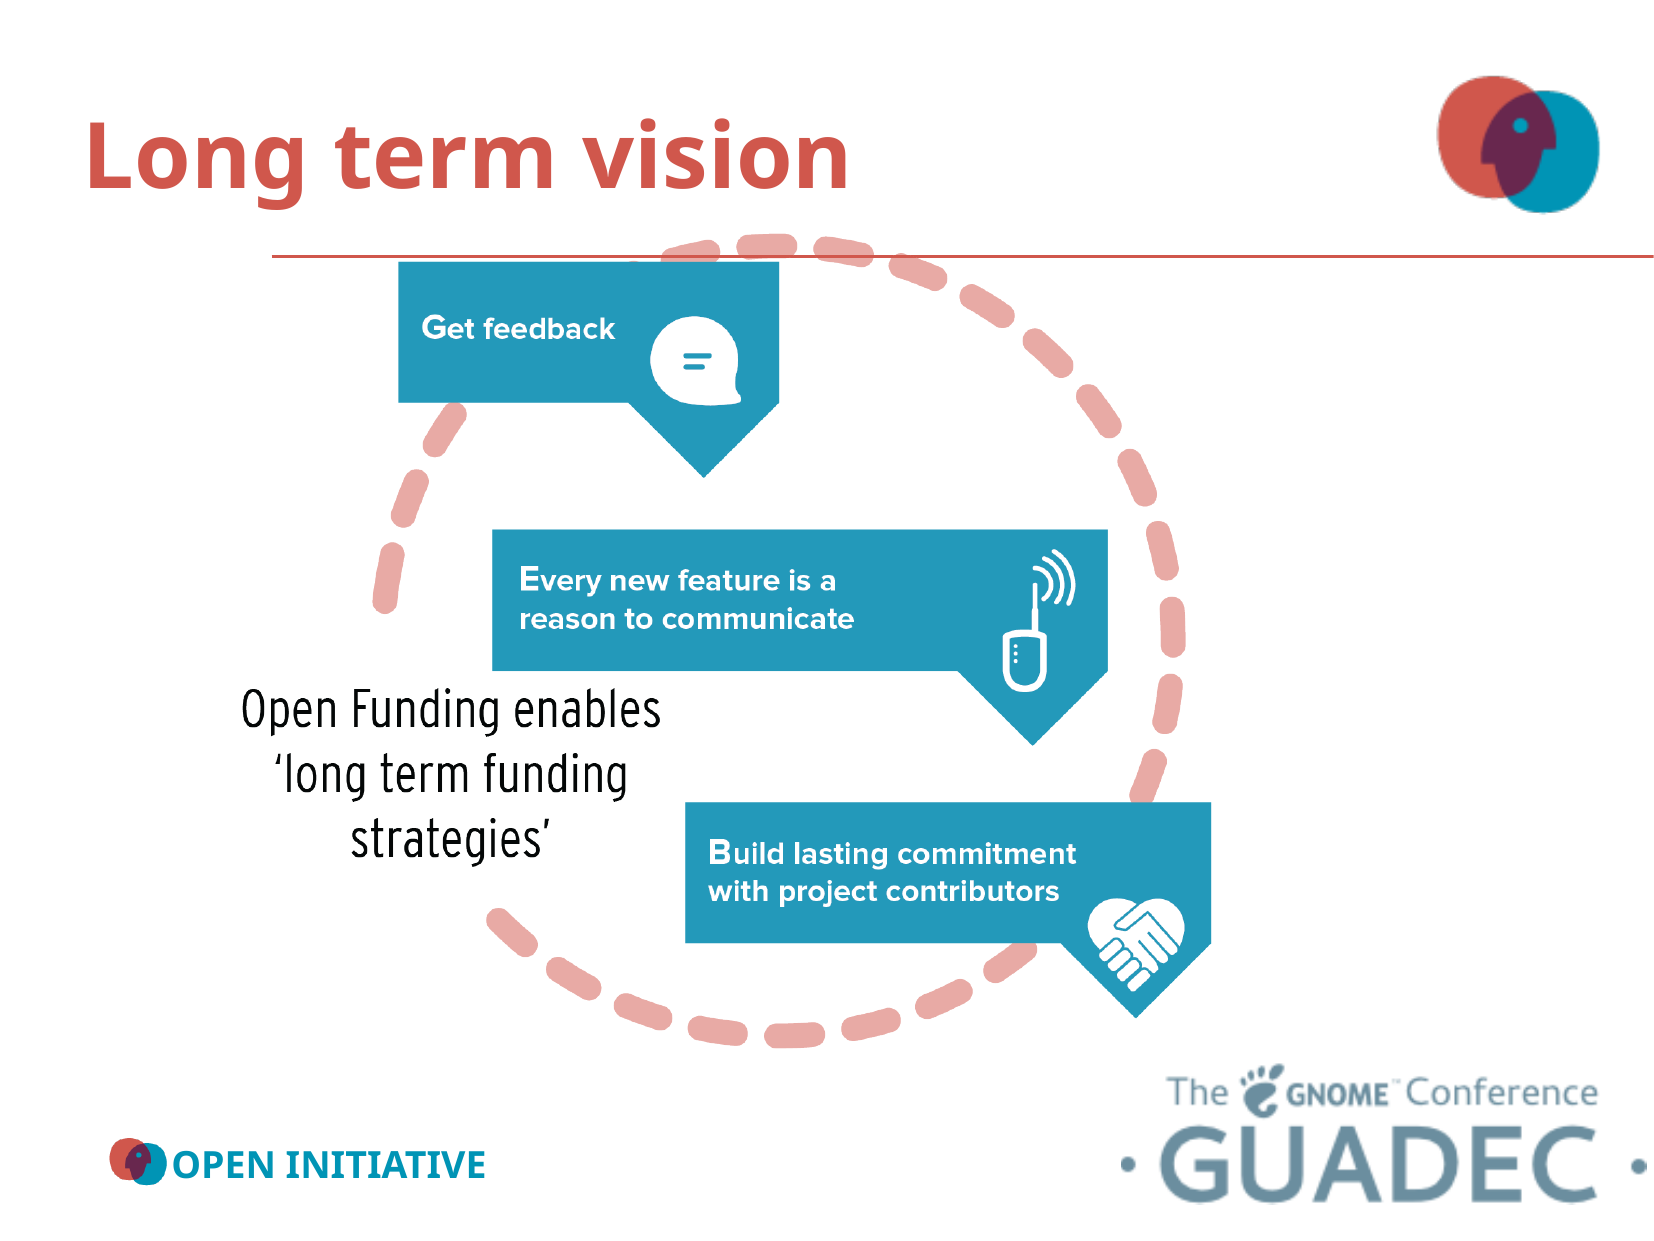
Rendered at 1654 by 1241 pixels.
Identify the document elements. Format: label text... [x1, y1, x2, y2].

picture [106, 1131, 170, 1193]
picture [153, 193, 1647, 1205]
picture [1453, 59, 1611, 236]
title Long term vision [82, 49, 1453, 257]
